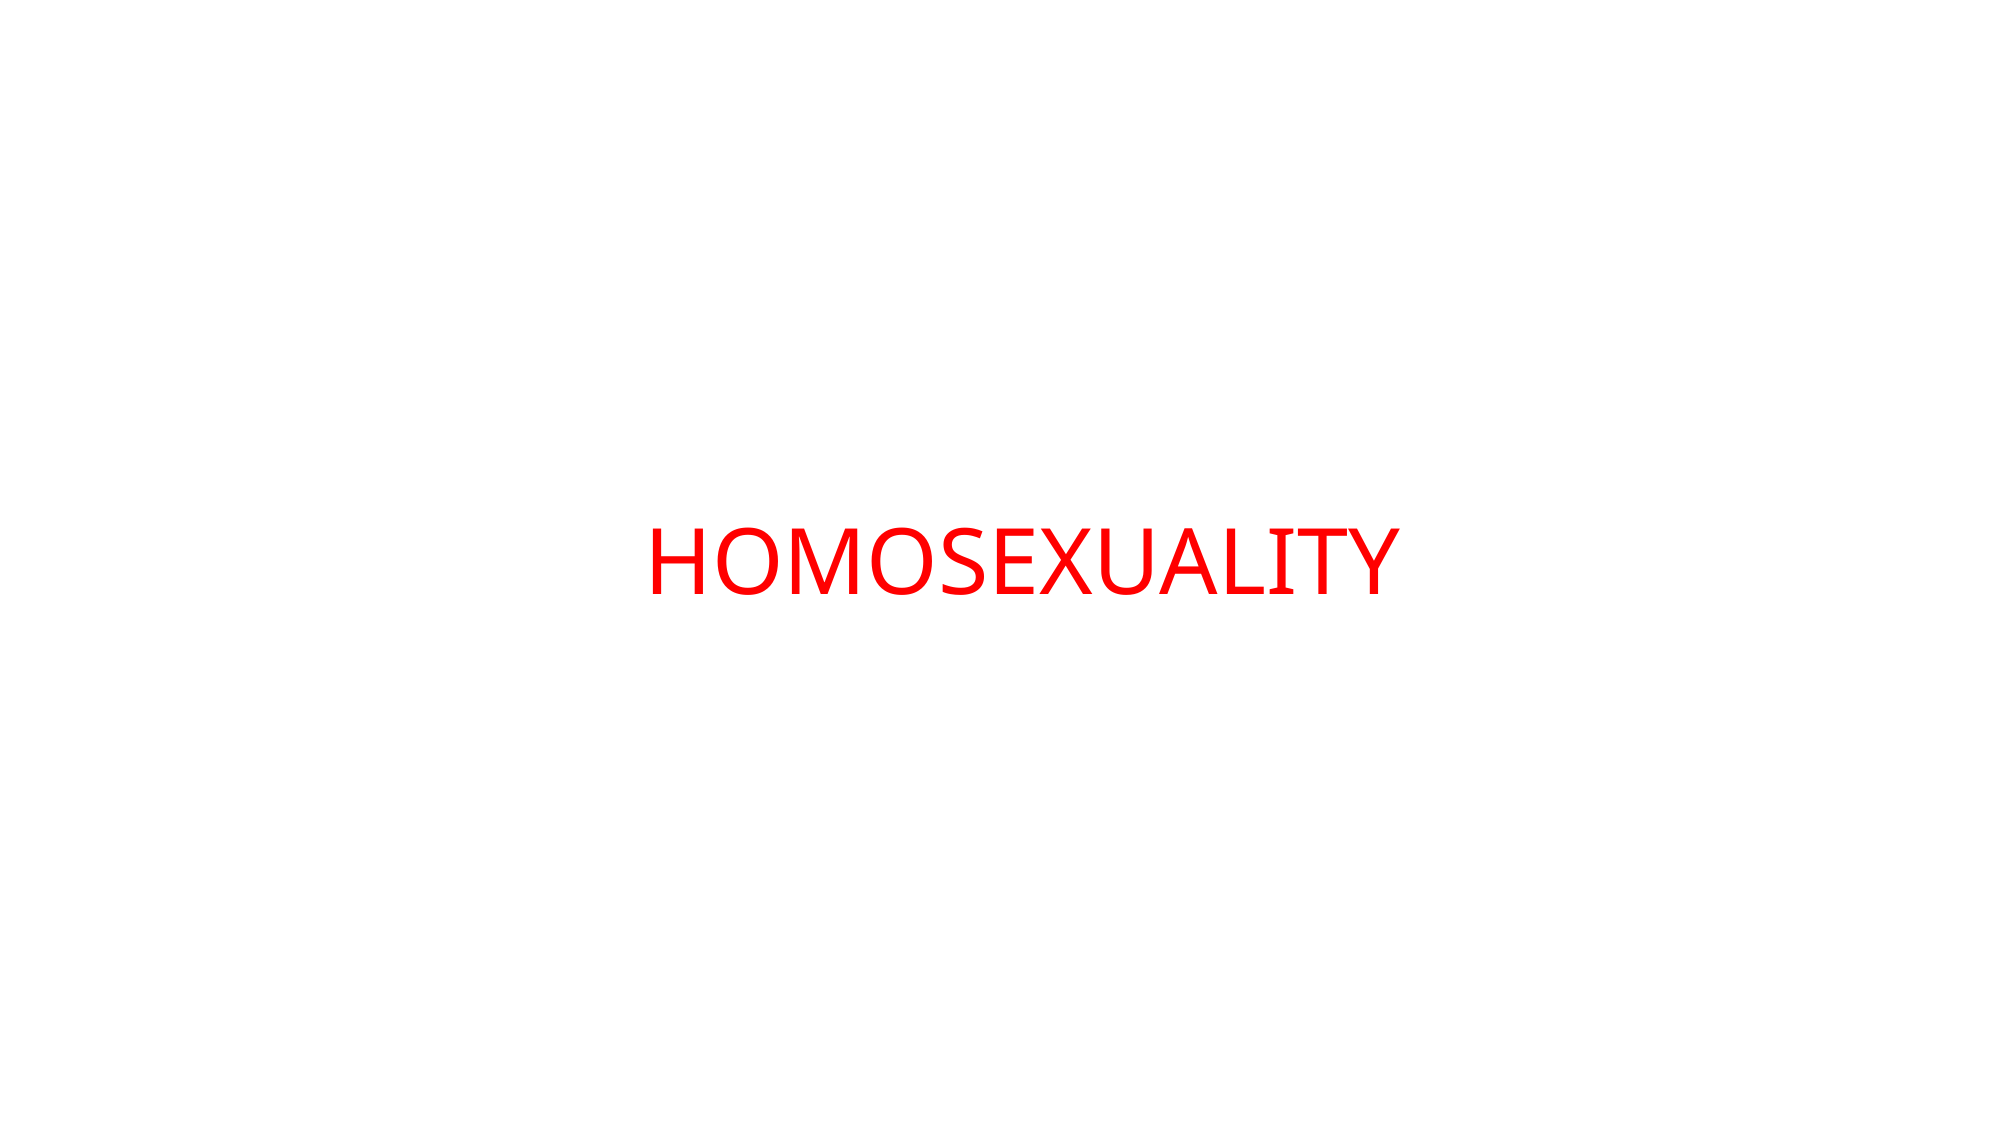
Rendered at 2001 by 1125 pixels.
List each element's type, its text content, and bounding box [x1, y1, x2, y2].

title HOMOSEXUALITY [629, 471, 2000, 659]
